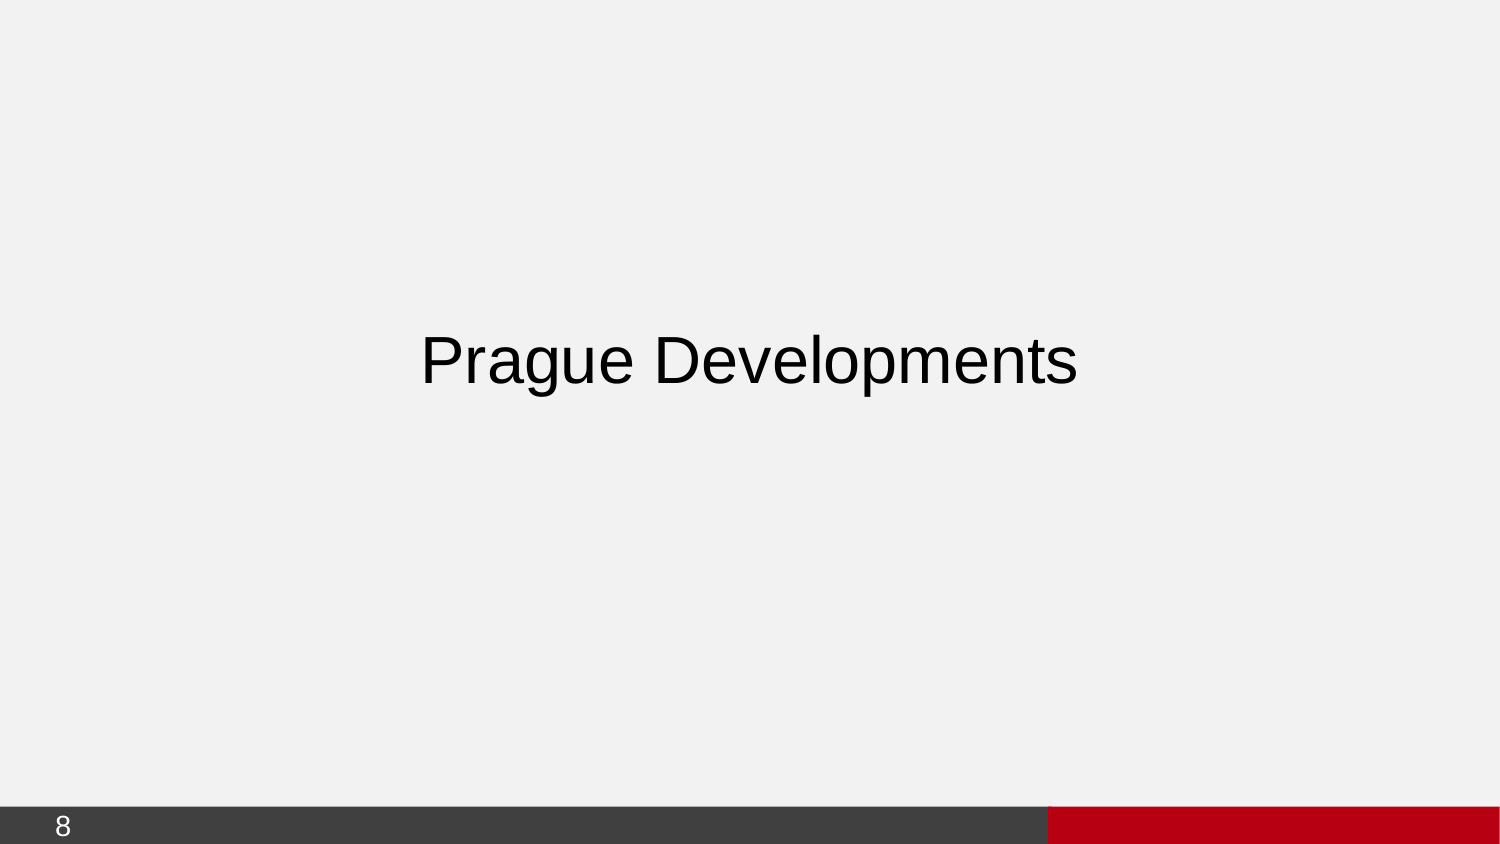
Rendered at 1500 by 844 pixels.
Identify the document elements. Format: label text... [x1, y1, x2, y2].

subtitle Prague Developments [75, 33, 1425, 687]
